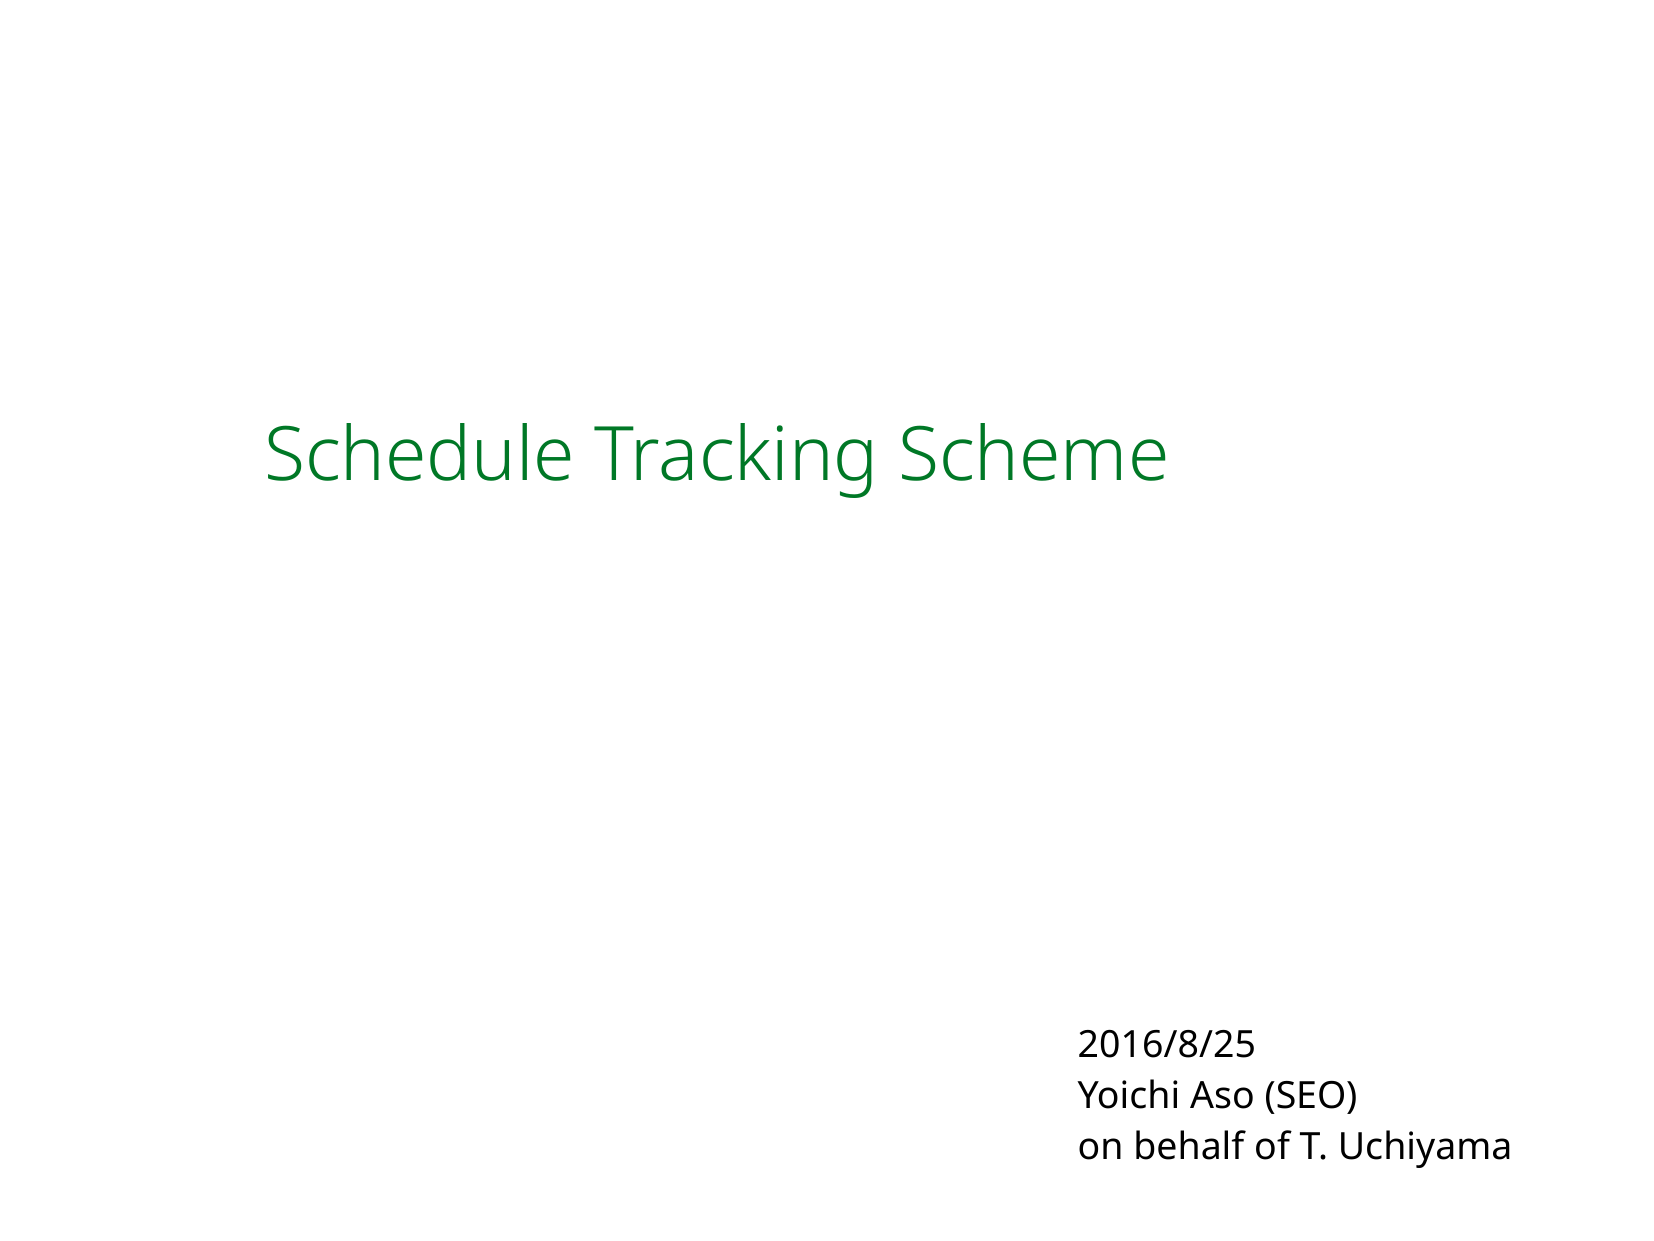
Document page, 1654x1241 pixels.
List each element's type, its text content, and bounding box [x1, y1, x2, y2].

text_box 2016/8/25 Yoichi Aso (SEO) on behalf of T. Uchiyama [1062, 1010, 1556, 1206]
text_box Schedule Tracking Scheme [249, 393, 1405, 529]
